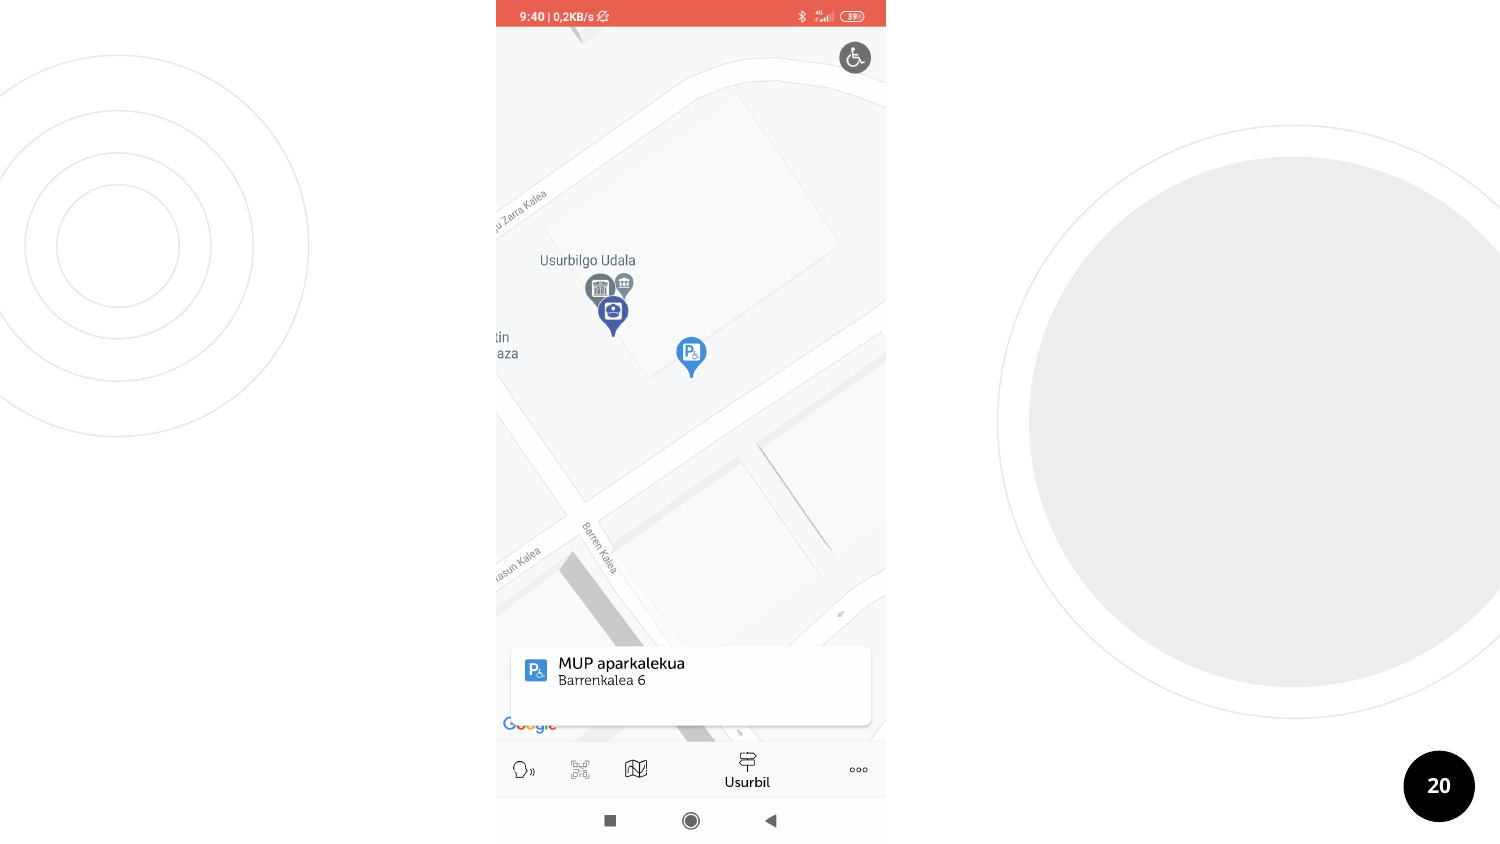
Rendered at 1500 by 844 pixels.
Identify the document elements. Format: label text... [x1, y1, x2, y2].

text_box <zenbakia> [1403, 750, 1476, 823]
picture [496, 0, 886, 844]
